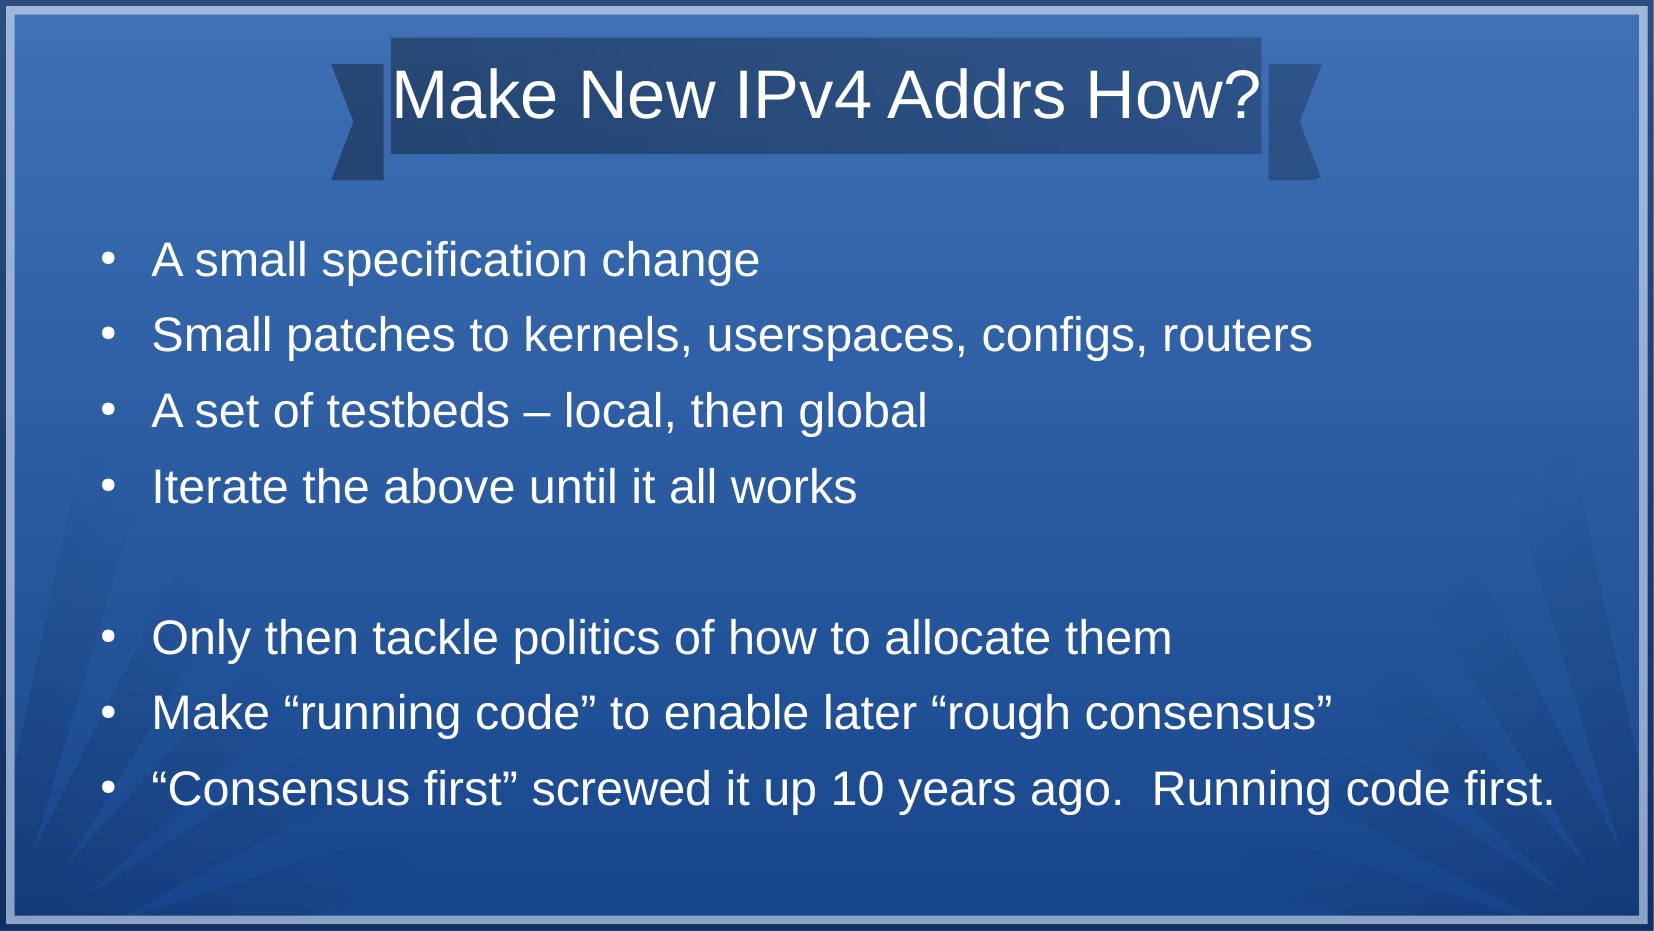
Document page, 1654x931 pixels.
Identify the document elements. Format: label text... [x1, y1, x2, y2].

title Make New IPv4 Addrs How? [389, 0, 1264, 210]
list A small specification change Small patches to kernels, userspaces, configs, routers A set of testbeds – local, then global Iterate the above until it all works Only then tackle politics of how to allocate them Make “running code” to enable later “rough consensus” “Consensus first” screwed it up 10 years ago. Running code first. [82, 232, 1571, 856]
